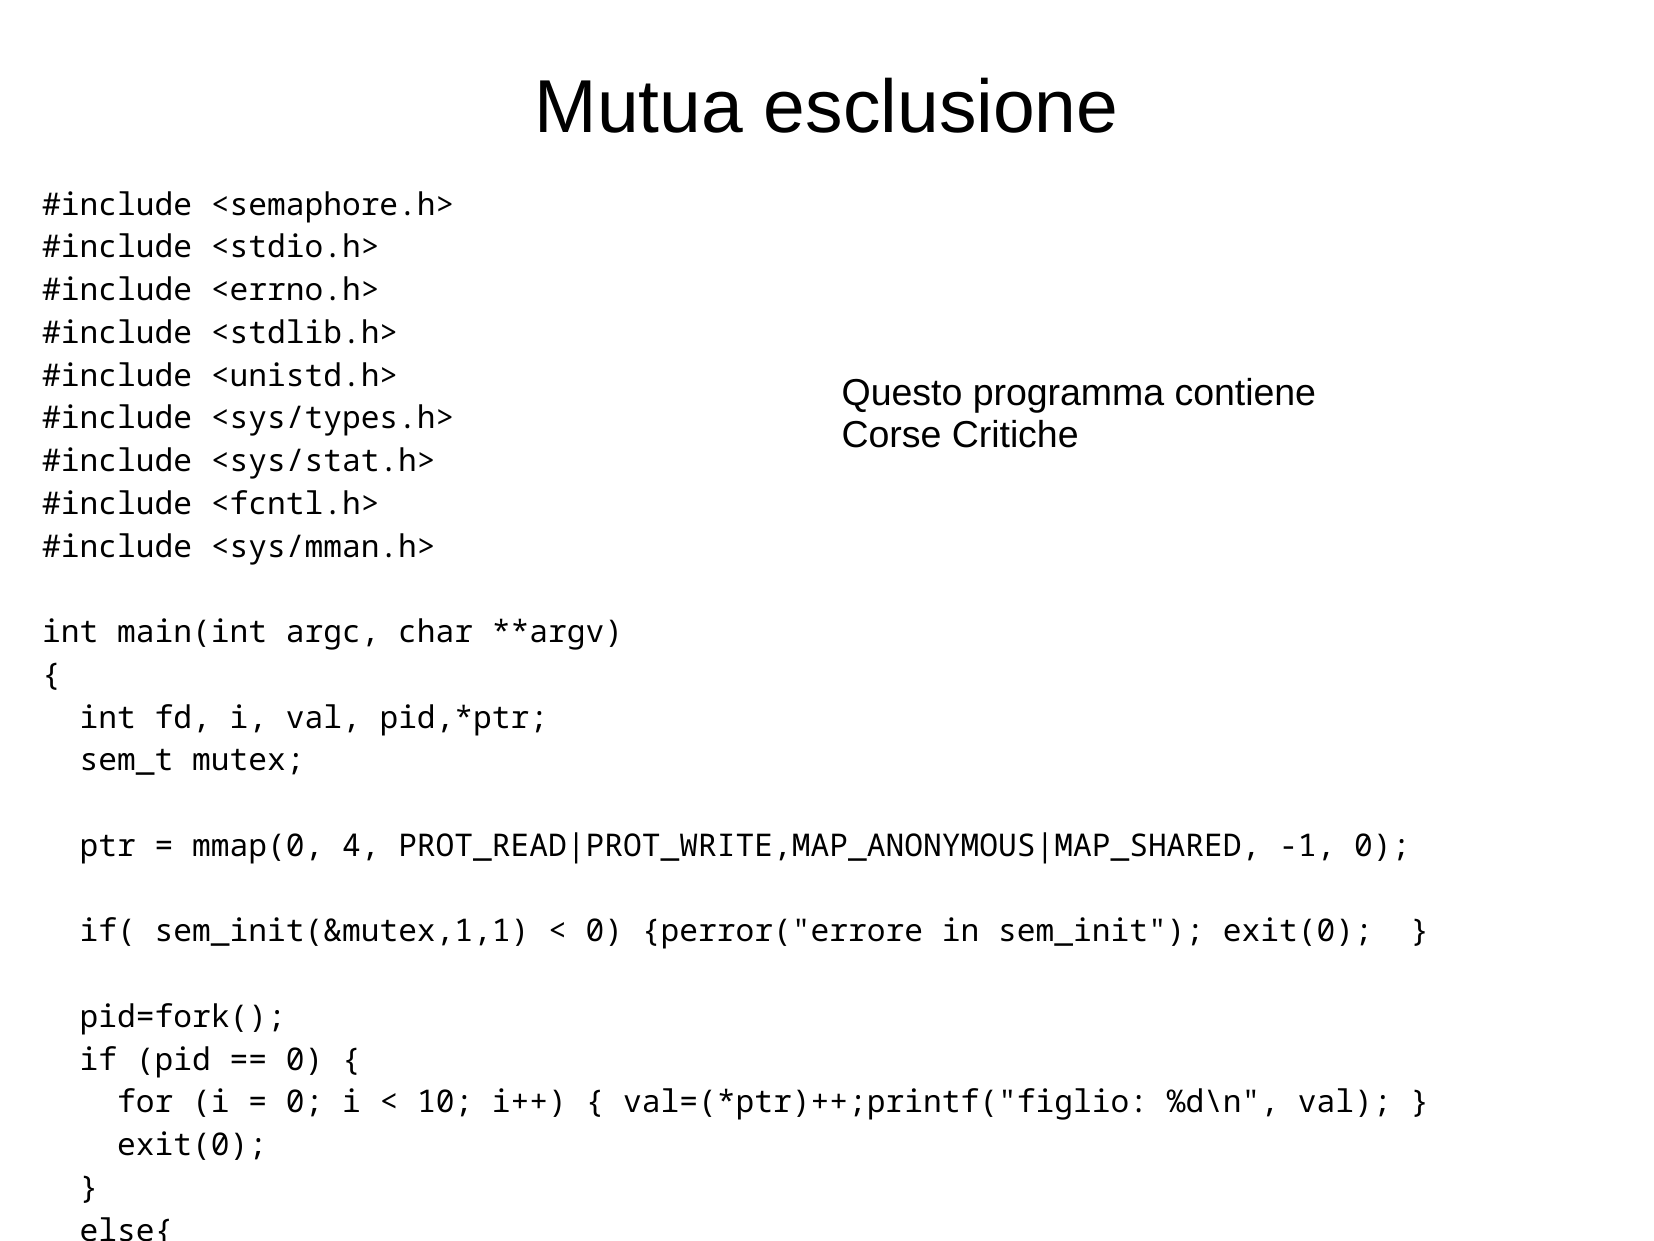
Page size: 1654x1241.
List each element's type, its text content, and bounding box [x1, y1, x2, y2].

text_box #include <semaphore.h> #include <stdio.h> #include <errno.h> #include <stdlib.h> #include <unistd.h> #include <sys/types.h> #include <sys/stat.h> #include <fcntl.h> #include <sys/mman.h> int main(int argc, char **argv) { int fd, i, val, pid,*ptr; sem_t mutex; ptr = mmap(0, 4, PROT_READ|PROT_WRITE,MAP_ANONYMOUS|MAP_SHARED, -1, 0); if( sem_init(&mutex,1,1) < 0) {perror("errore in sem_init"); exit(0); } pid=fork(); if (pid == 0) { for (i = 0; i < 10; i++) { val=(*ptr)++;printf("figlio: %d\n", val); } exit(0); } else{ for (i = 0; i < 10; i++) { val=(*ptr)++; printf("padre: %d\n", val); } exit(0); } } [27, 174, 1636, 1241]
title Mutua esclusione [82, 2, 1571, 174]
text_box Questo programma contiene Corse Critiche [826, 363, 1350, 463]
